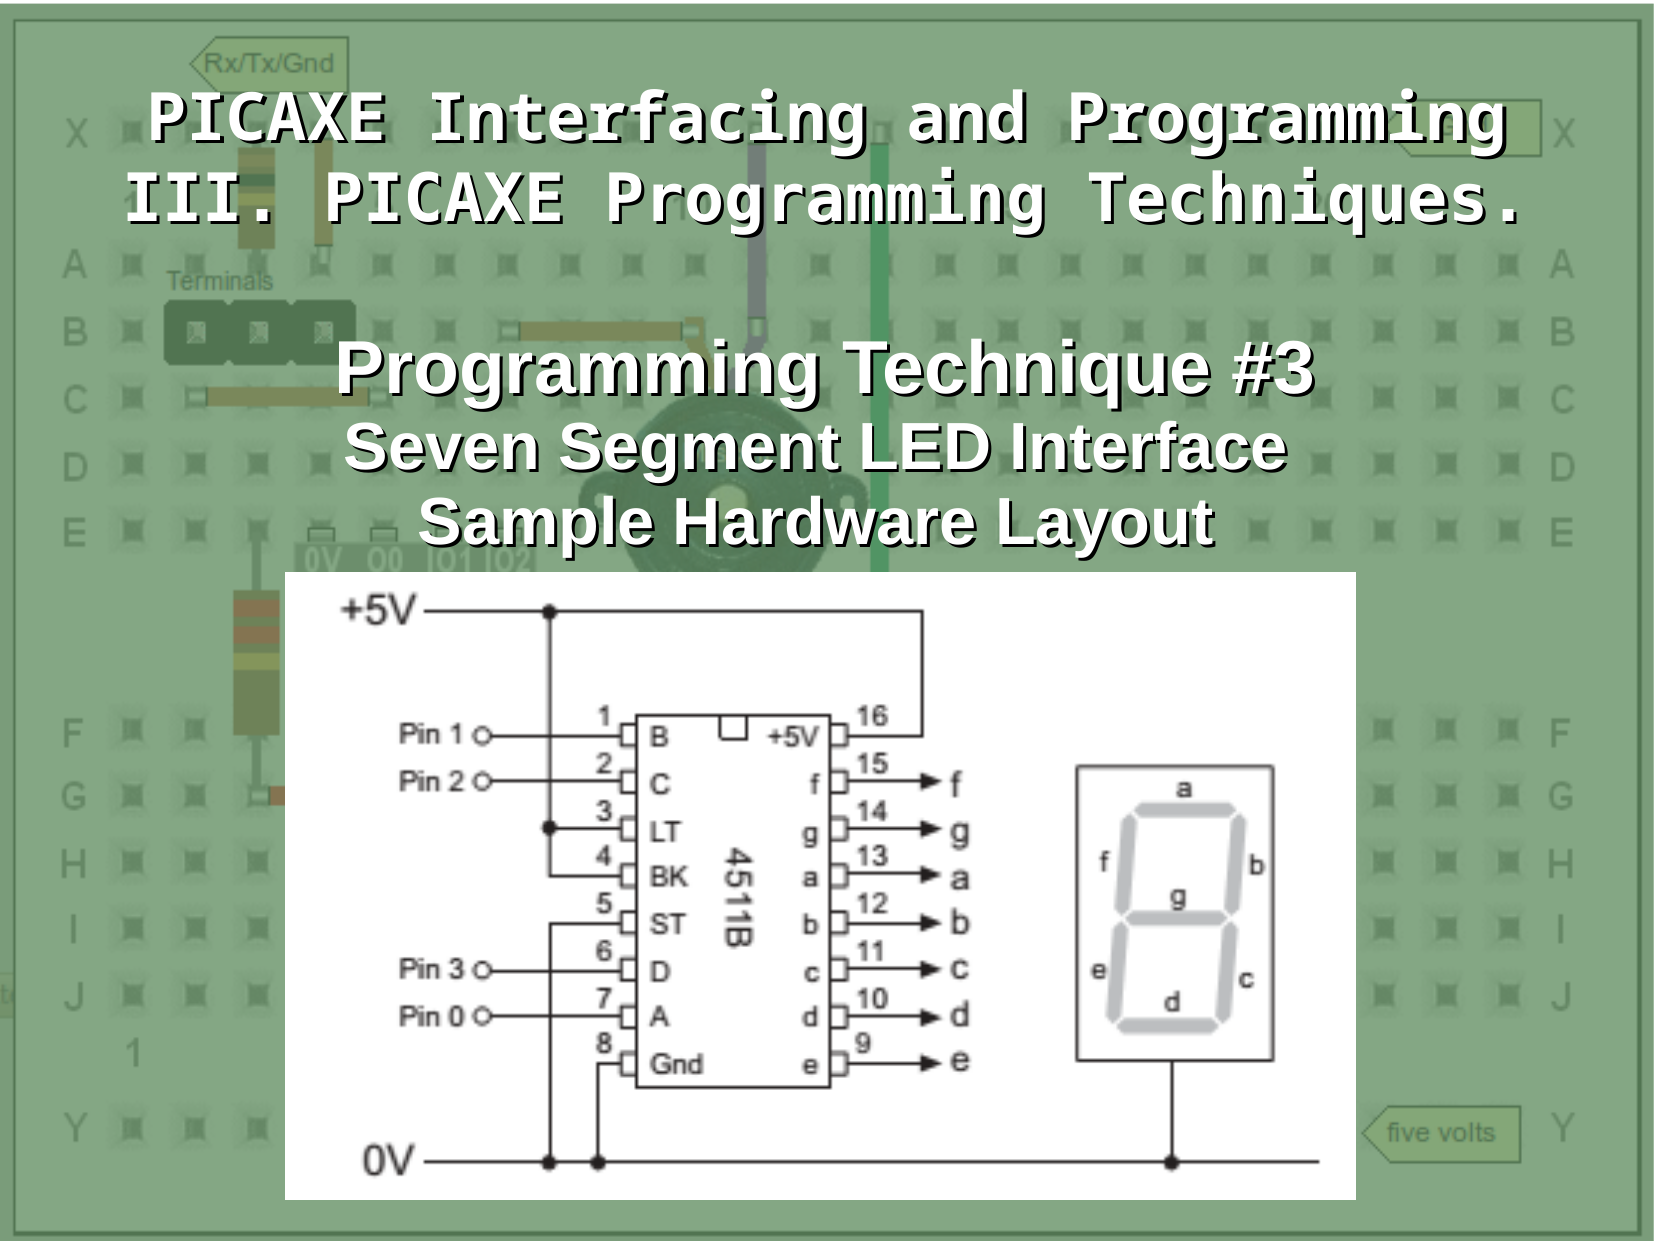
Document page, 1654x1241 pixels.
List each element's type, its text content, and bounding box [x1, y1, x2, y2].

text_box [71, 304, 1561, 1180]
title PICAXE Interfacing and Programming III. PICAXE Programming Techniques. [82, 37, 1571, 269]
picture [0, 3, 1654, 1241]
